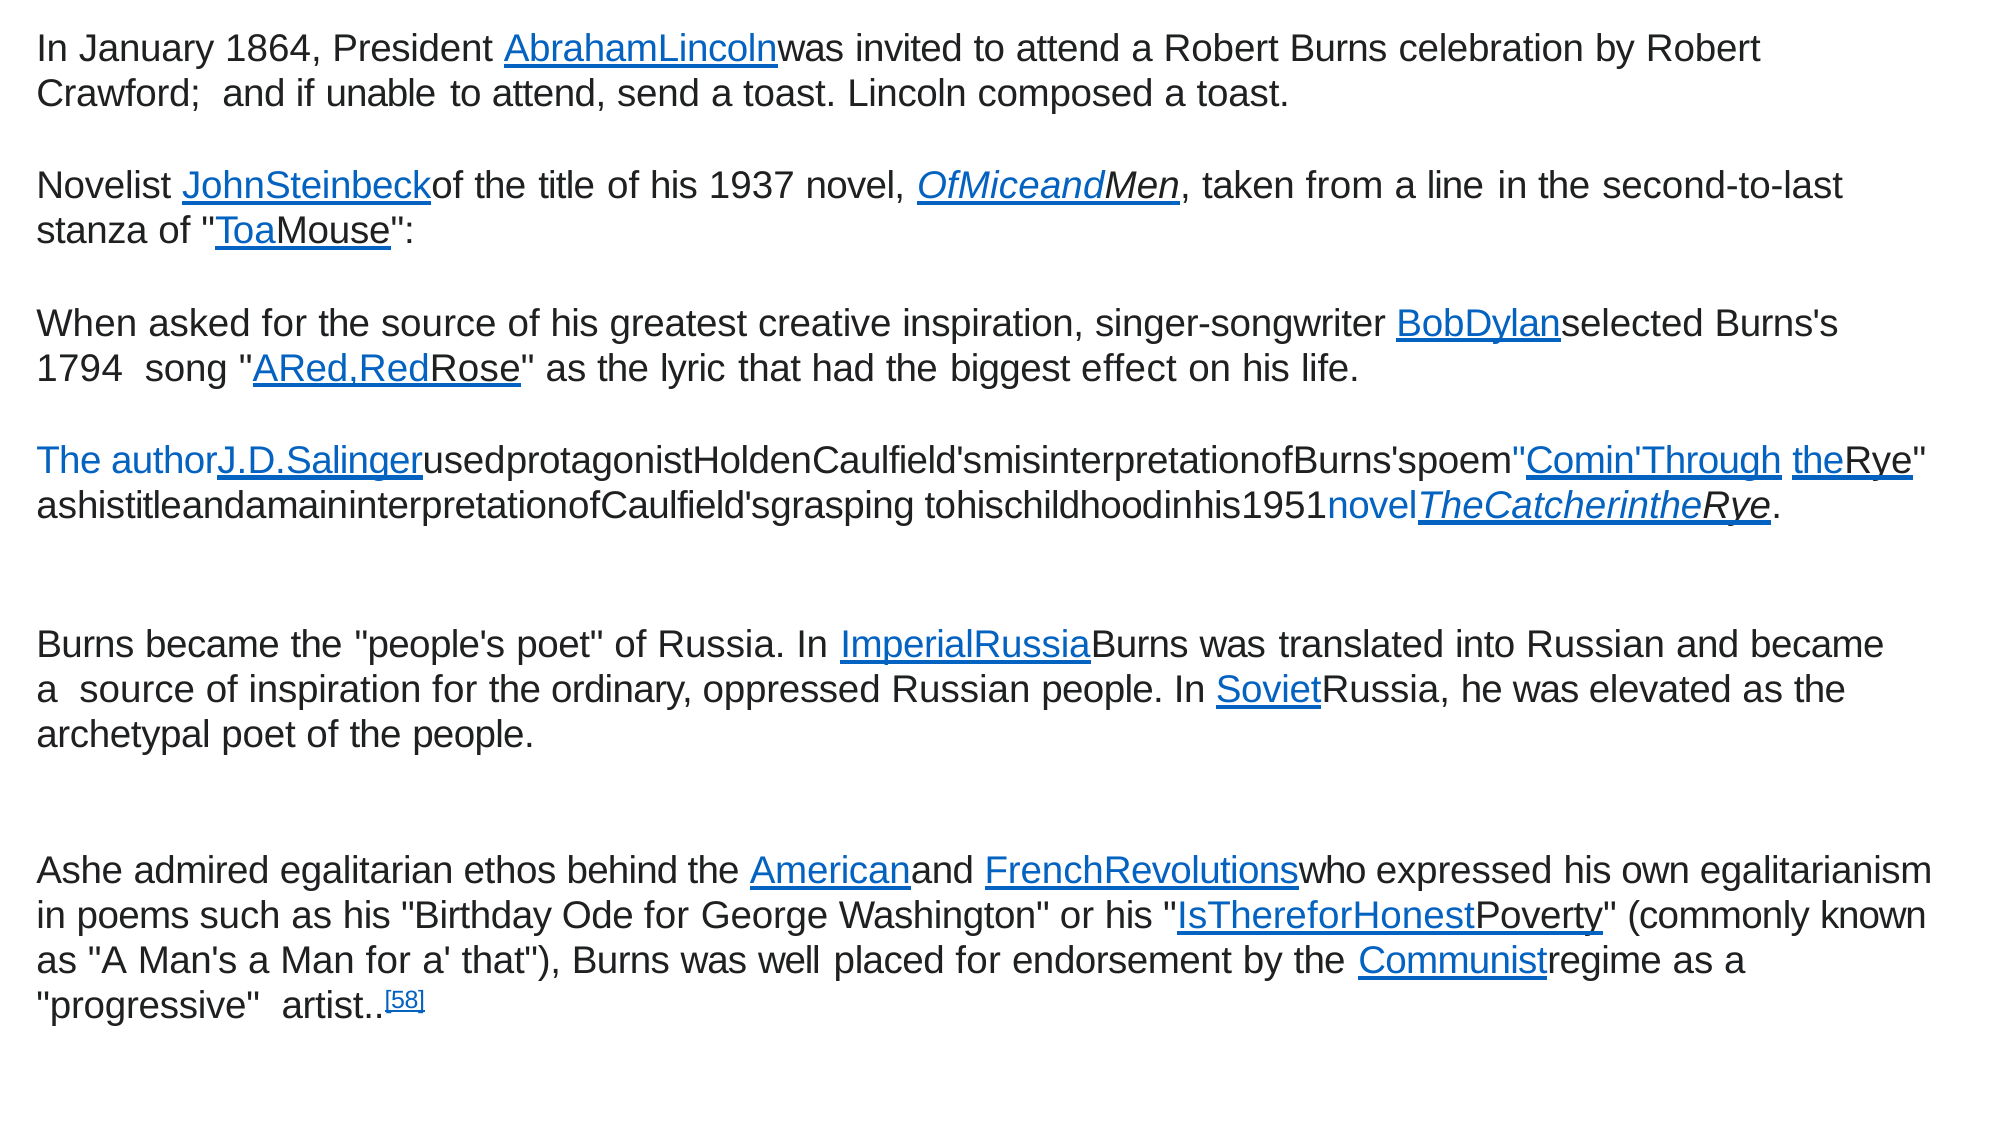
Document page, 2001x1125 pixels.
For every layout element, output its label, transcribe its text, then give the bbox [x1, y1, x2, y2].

text_box In January 1864, President Abraham Lincoln was invited to attend a Robert Burns celebration by Robert Crawford; and if unable to attend, send a toast. Lincoln composed a toast. Novelist John Steinbeck of the title of his 1937 novel, Of Mice and Men, taken from a line in the second-to-last stanza of "To a Mouse": When asked for the source of his greatest creative inspiration, singer-songwriter Bob Dylan selected Burns's 1794 song "A Red, Red Rose" as the lyric that had the biggest effect on his life. The author J. D. Salinger used protagonist Holden Caulfield's misinterpretation of Burns's poem "Comin' Through the Rye" as his title and a main interpretation of Caulfield's grasping to his childhood in his 1951 novel The Catcher in the Rye. Burns became the "people's poet" of Russia. In Imperial Russia Burns was translated into Russian and became a source of inspiration for the ordinary, oppressed Russian people. In Soviet Russia, he was elevated as the archetypal poet of the people. Ashe admired egalitarian ethos behind the American and French Revolutions who expressed his own egalitarianism in poems such as his "Birthday Ode for George Washington" or his "Is There for Honest Poverty" (commonly known as "A Man's a Man for a' that"), Burns was well placed for endorsement by the Communist regime as a "progressive" artist..[58] [28, 20, 1977, 1062]
